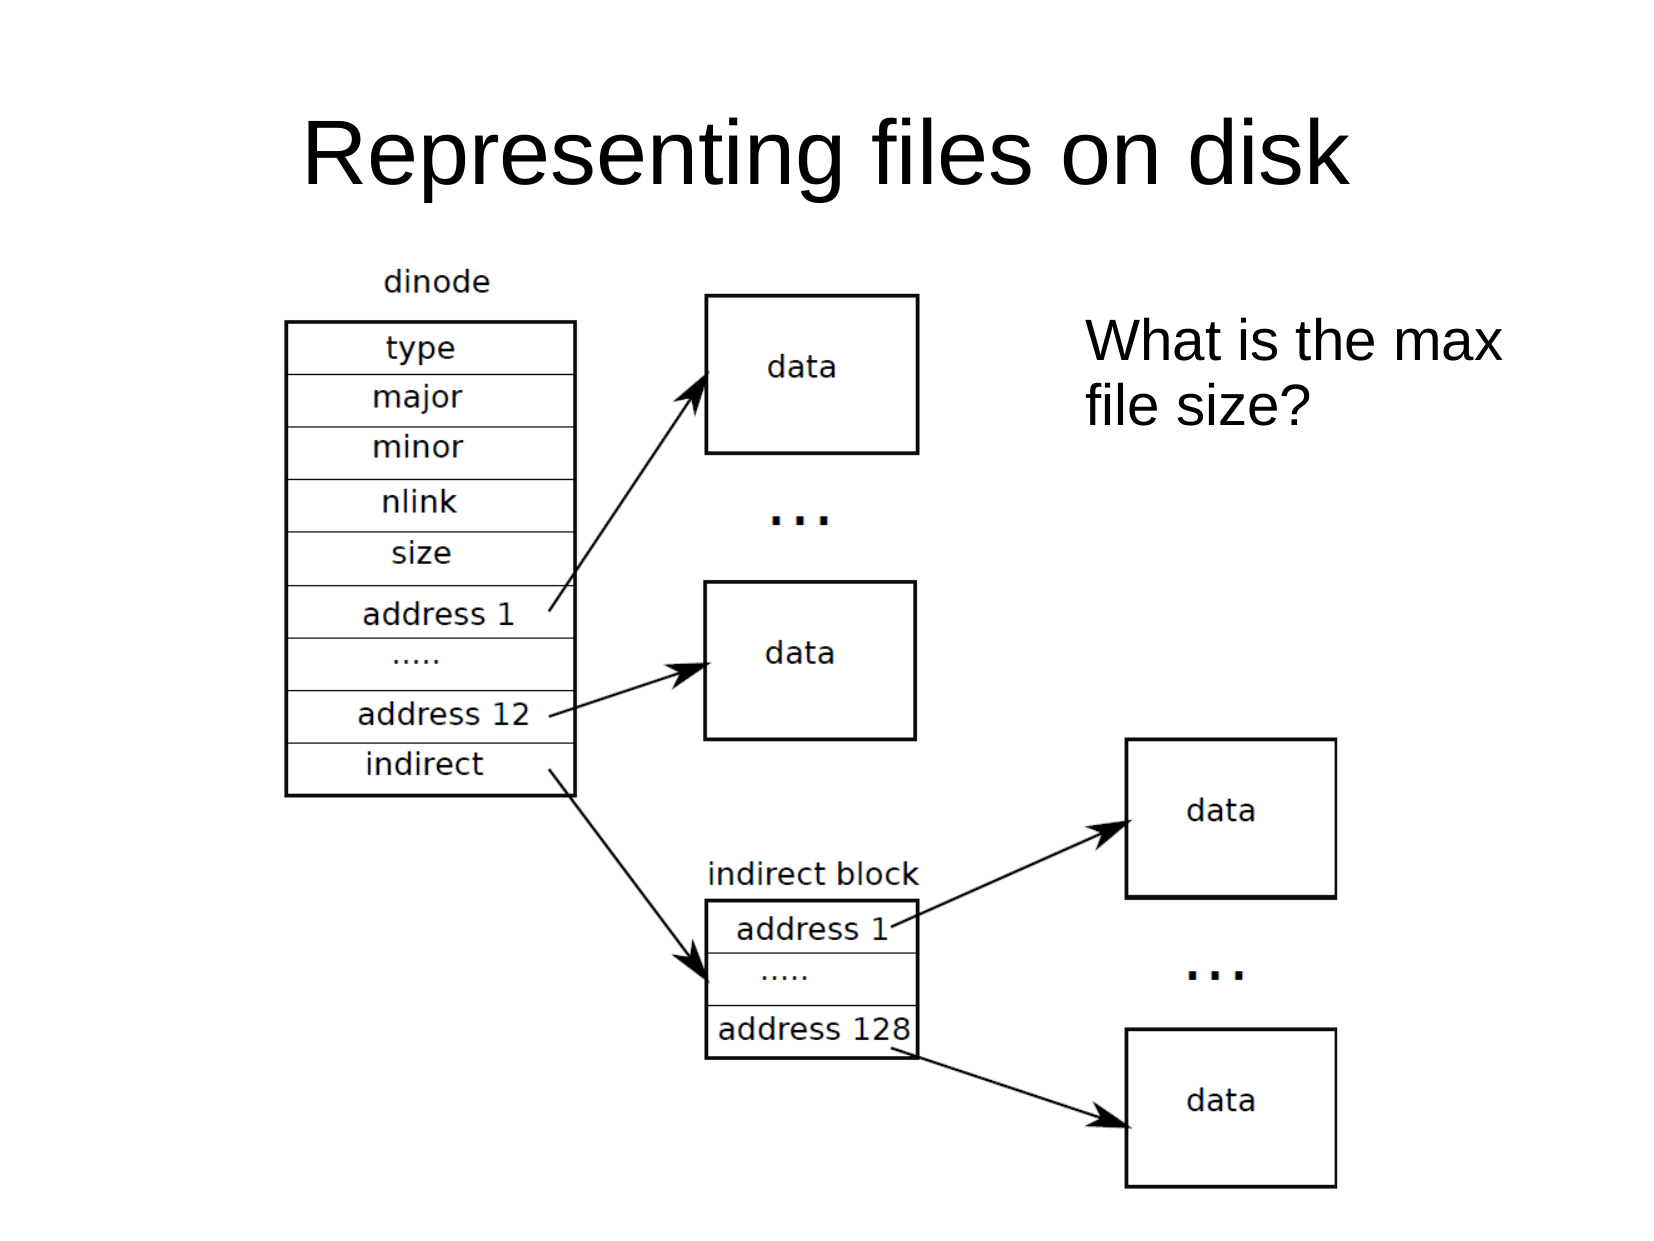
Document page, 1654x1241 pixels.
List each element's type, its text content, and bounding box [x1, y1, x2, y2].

title Representing files on disk [82, 49, 1571, 257]
text_box What is the max file size? [1070, 300, 1536, 446]
picture [252, 224, 1351, 1201]
